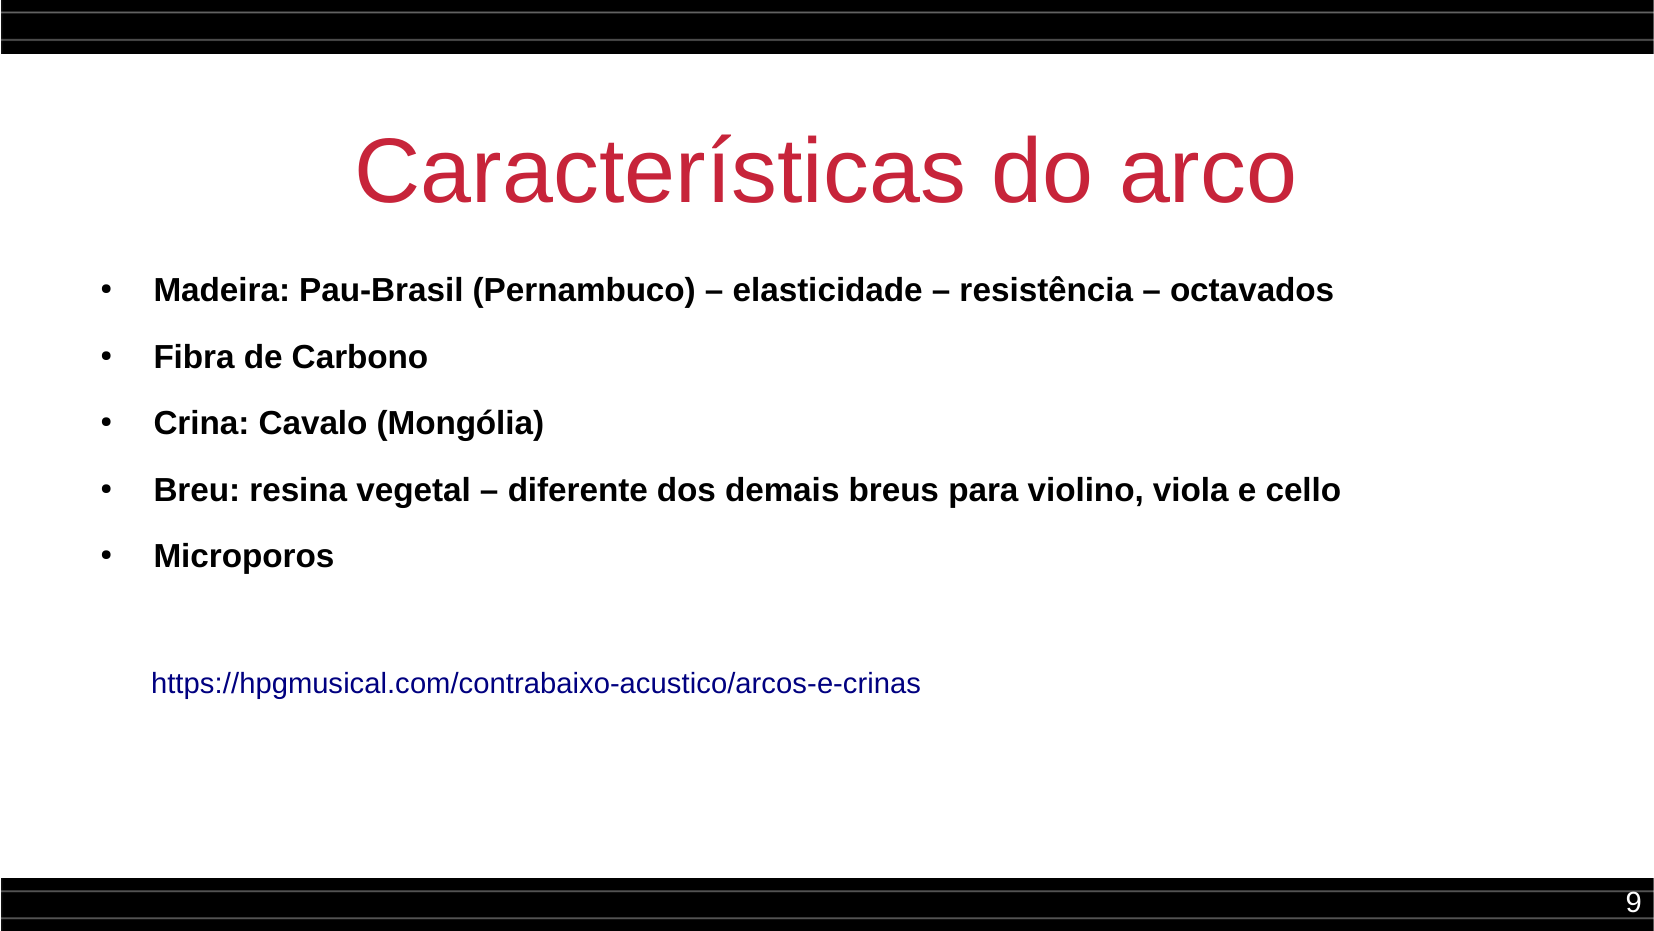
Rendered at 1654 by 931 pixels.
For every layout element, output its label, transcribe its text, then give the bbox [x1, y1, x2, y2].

picture [1, 878, 1654, 931]
title Características do arco [82, 92, 1571, 249]
picture [1, 0, 1654, 54]
text_box https://hpgmusical.com/contrabaixo-acustico/arcos-e-crinas [128, 659, 945, 731]
list Madeira: Pau-Brasil (Pernambuco) – elasticidade – resistência – octavados Fibra de Carbono Crina: Cavalo (Mongólia) Breu: resina vegetal – diferente dos demais breus para violino, viola e cello Microporos [82, 271, 1571, 758]
